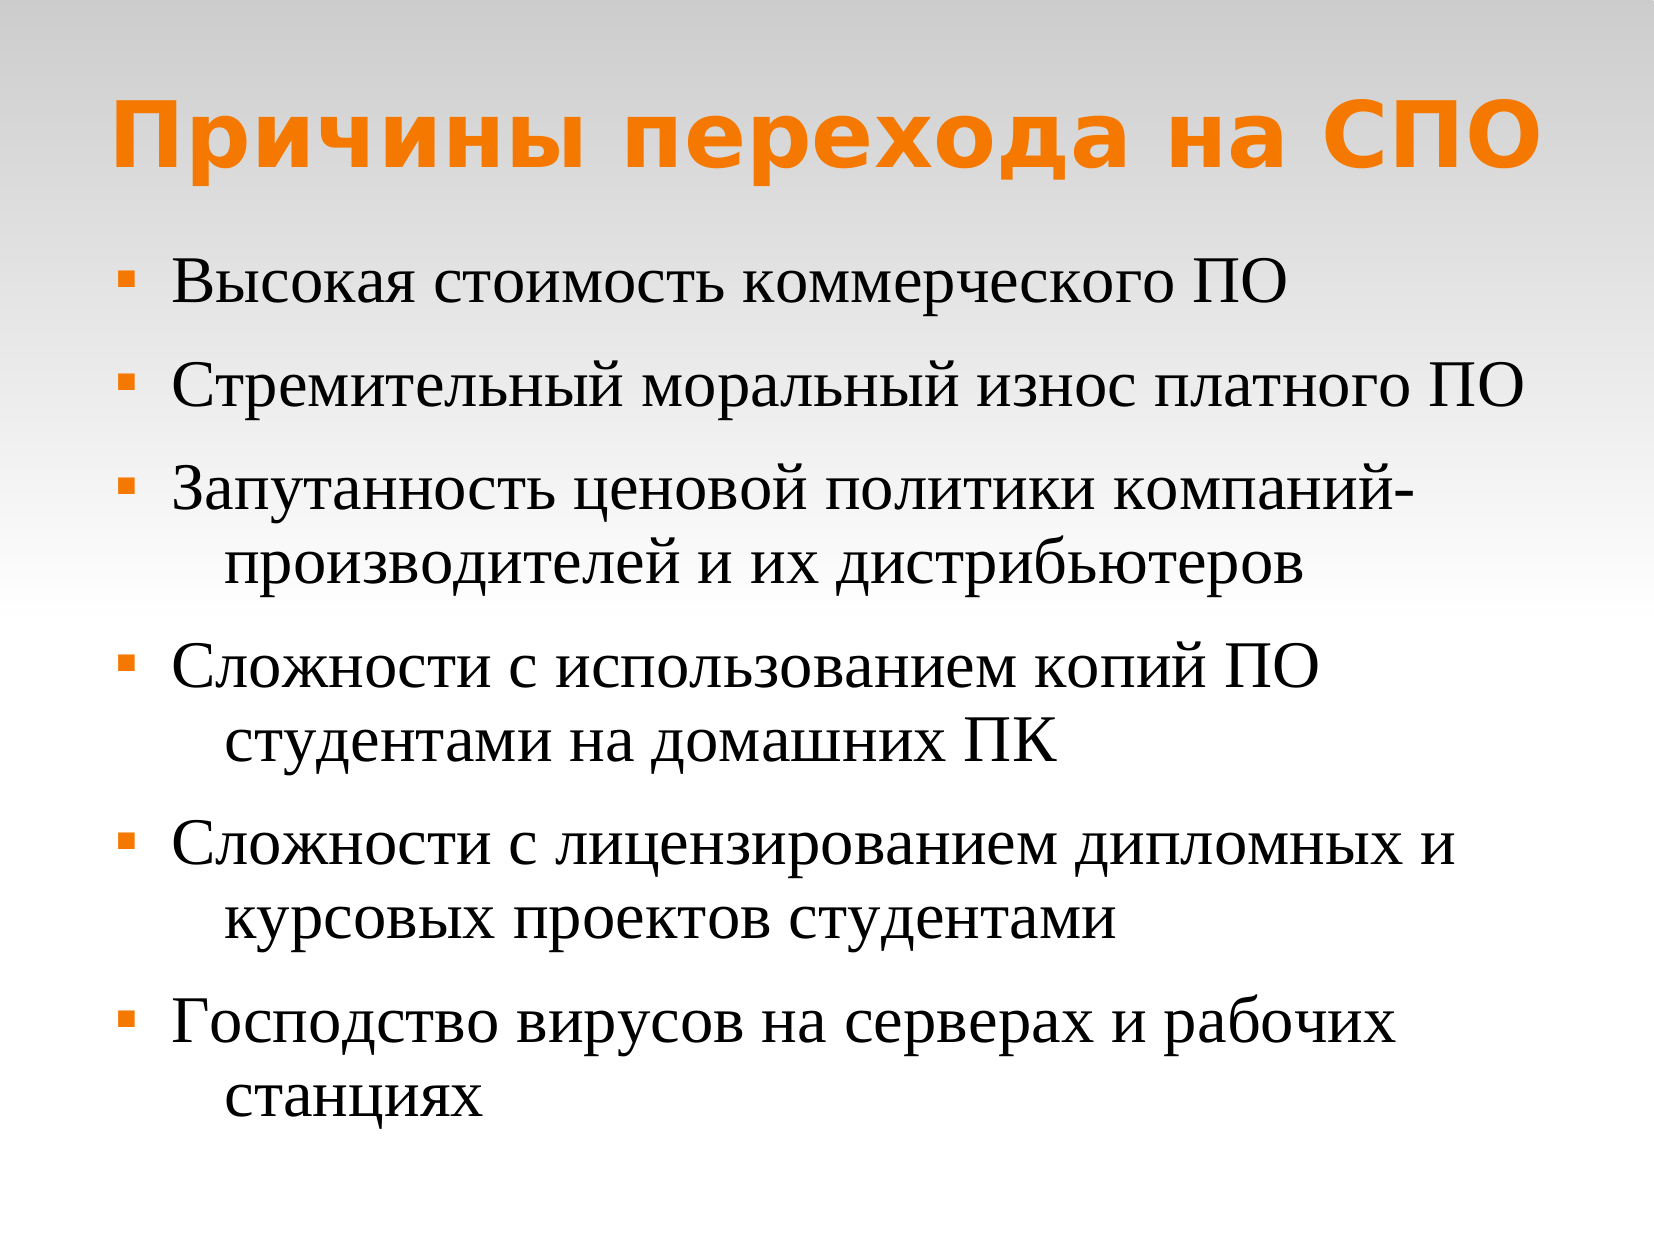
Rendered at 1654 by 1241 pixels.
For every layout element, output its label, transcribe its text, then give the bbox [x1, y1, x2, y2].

list Высокая стоимость коммерческого ПО Стремительный моральный износ платного ПО Запутанность ценовой политики компаний-производителей и их дистрибьютеров Сложности с использованием копий ПО студентами на домашних ПК Сложности с лицензированием дипломных и курсовых проектов студентами Господство вирусов на серверах и рабочих станциях [82, 242, 1571, 1199]
title Причины перехода на СПО [29, 39, 1625, 232]
